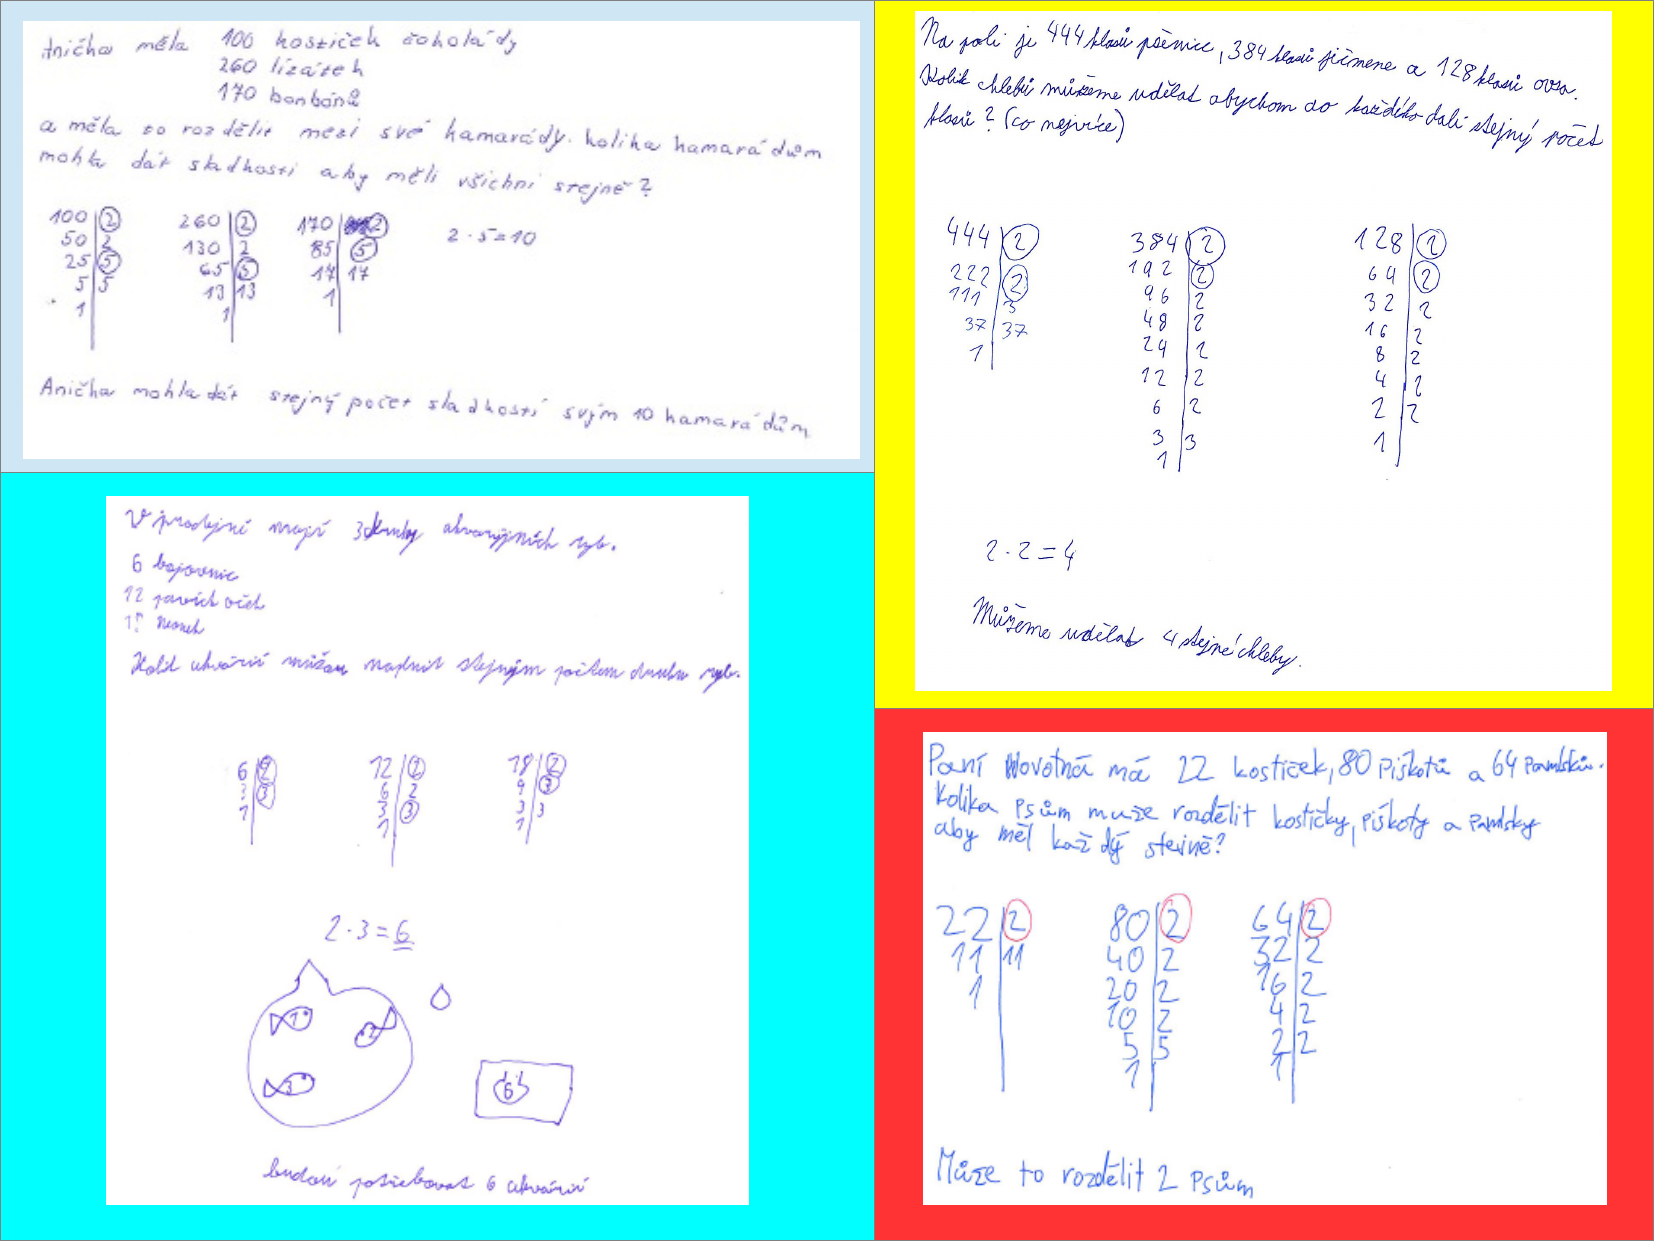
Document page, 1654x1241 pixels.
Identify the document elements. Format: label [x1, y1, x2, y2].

picture [106, 496, 749, 1205]
picture [915, 11, 1612, 691]
picture [923, 732, 1607, 1205]
text_box [0, 0, 1654, 1241]
picture [23, 21, 860, 459]
